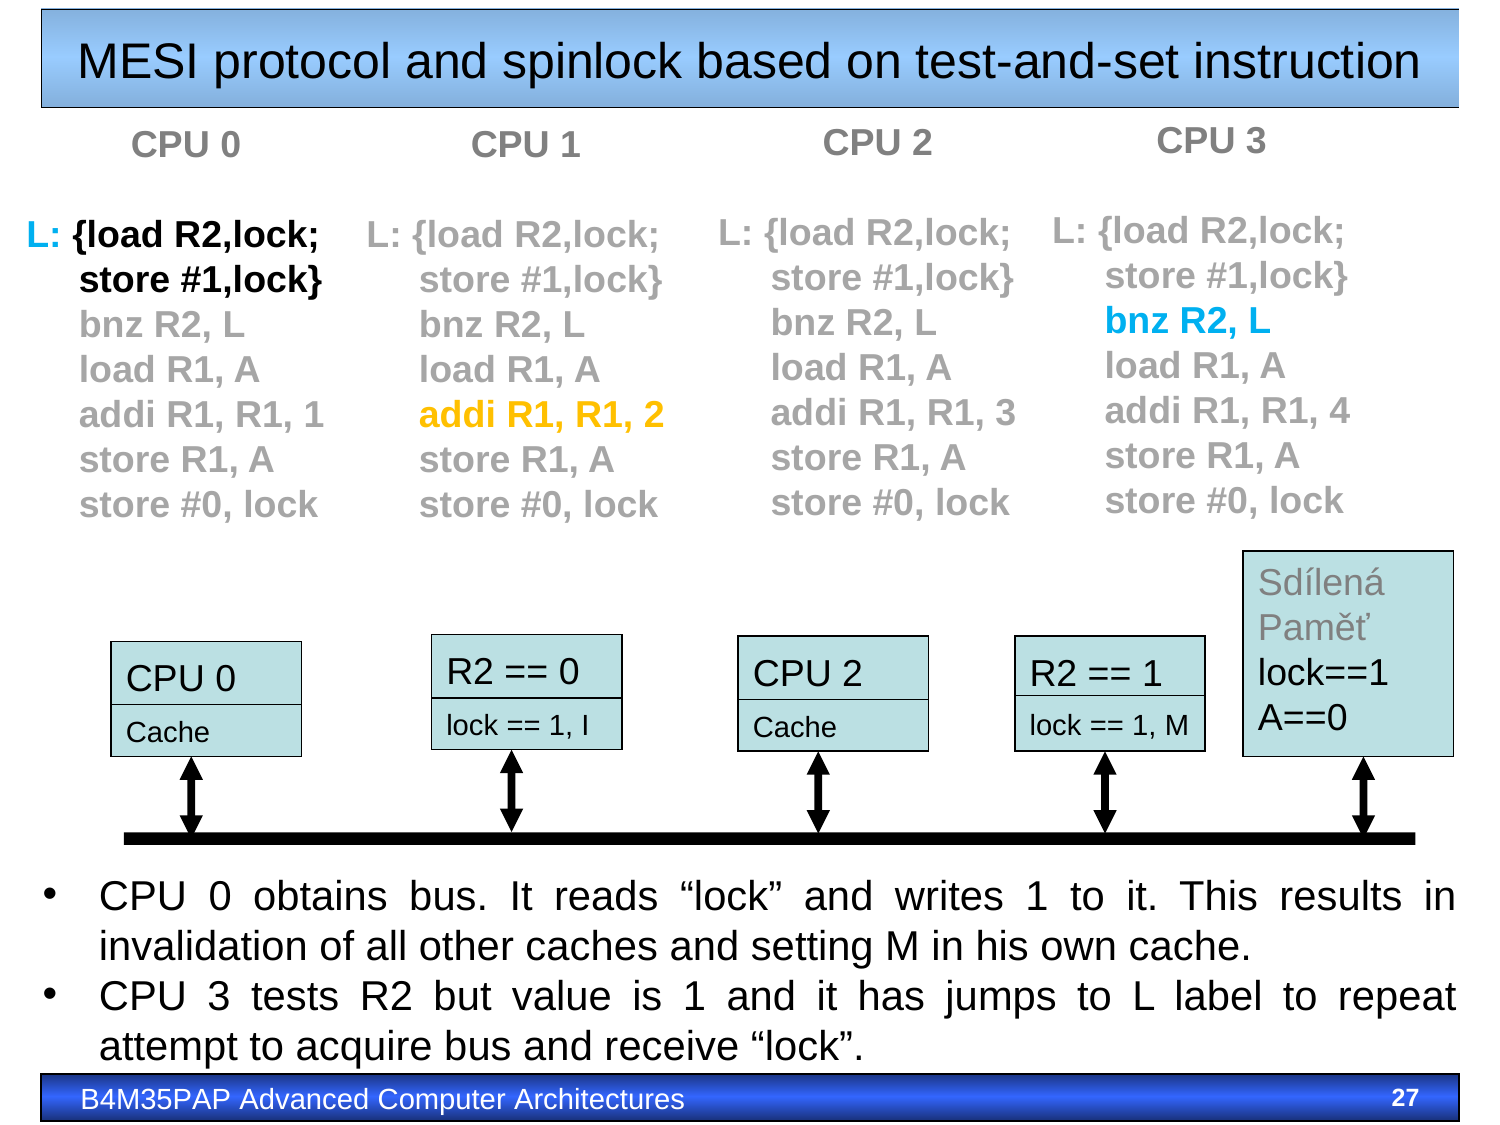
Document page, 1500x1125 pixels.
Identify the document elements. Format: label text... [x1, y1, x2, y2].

text_box R2 == 1 [1014, 636, 1206, 695]
text_box CPU 0 obtains bus. It reads “lock” and writes 1 to it. This results in invalidation of all other caches and setting M in his own cache. CPU 3 tests R2 but value is 1 and it has jumps to L label to repeat attempt to acquire bus and receive “lock”. [27, 861, 1473, 1077]
text_box R2 == 0 [431, 634, 622, 697]
text_box lock == 1, I [431, 697, 622, 750]
text_box Sdílená Paměť lock==1 A==0 [1243, 550, 1454, 757]
text_box CPU 3 L: {load R2,lock; store #1,lock} bnz R2, L load R1, A addi R1, R1, 4 store R1, A store #0, lock [1037, 108, 1386, 529]
text_box Cache [111, 704, 302, 757]
text_box Cache [738, 699, 929, 752]
text_box CPU 0 [111, 641, 302, 704]
text_box CPU 1 L: {load R2,lock; store #1,lock} bnz R2, L load R1, A addi R1, R1, 2 store R1, A store #0, lock [351, 112, 701, 533]
title MESI protocol and spinlock based on test-and-set instruction [41, 8, 1459, 108]
text_box CPU 2 [738, 636, 929, 699]
text_box lock == 1, M [1014, 695, 1206, 752]
text_box CPU 0 L: {load R2,lock; store #1,lock} bnz R2, L load R1, A addi R1, R1, 1 store R1, A store #0, lock [11, 112, 351, 533]
text_box CPU 2 L: {load R2,lock; store #1,lock} bnz R2, L load R1, A addi R1, R1, 3 store R1, A store #0, lock [703, 110, 1053, 531]
